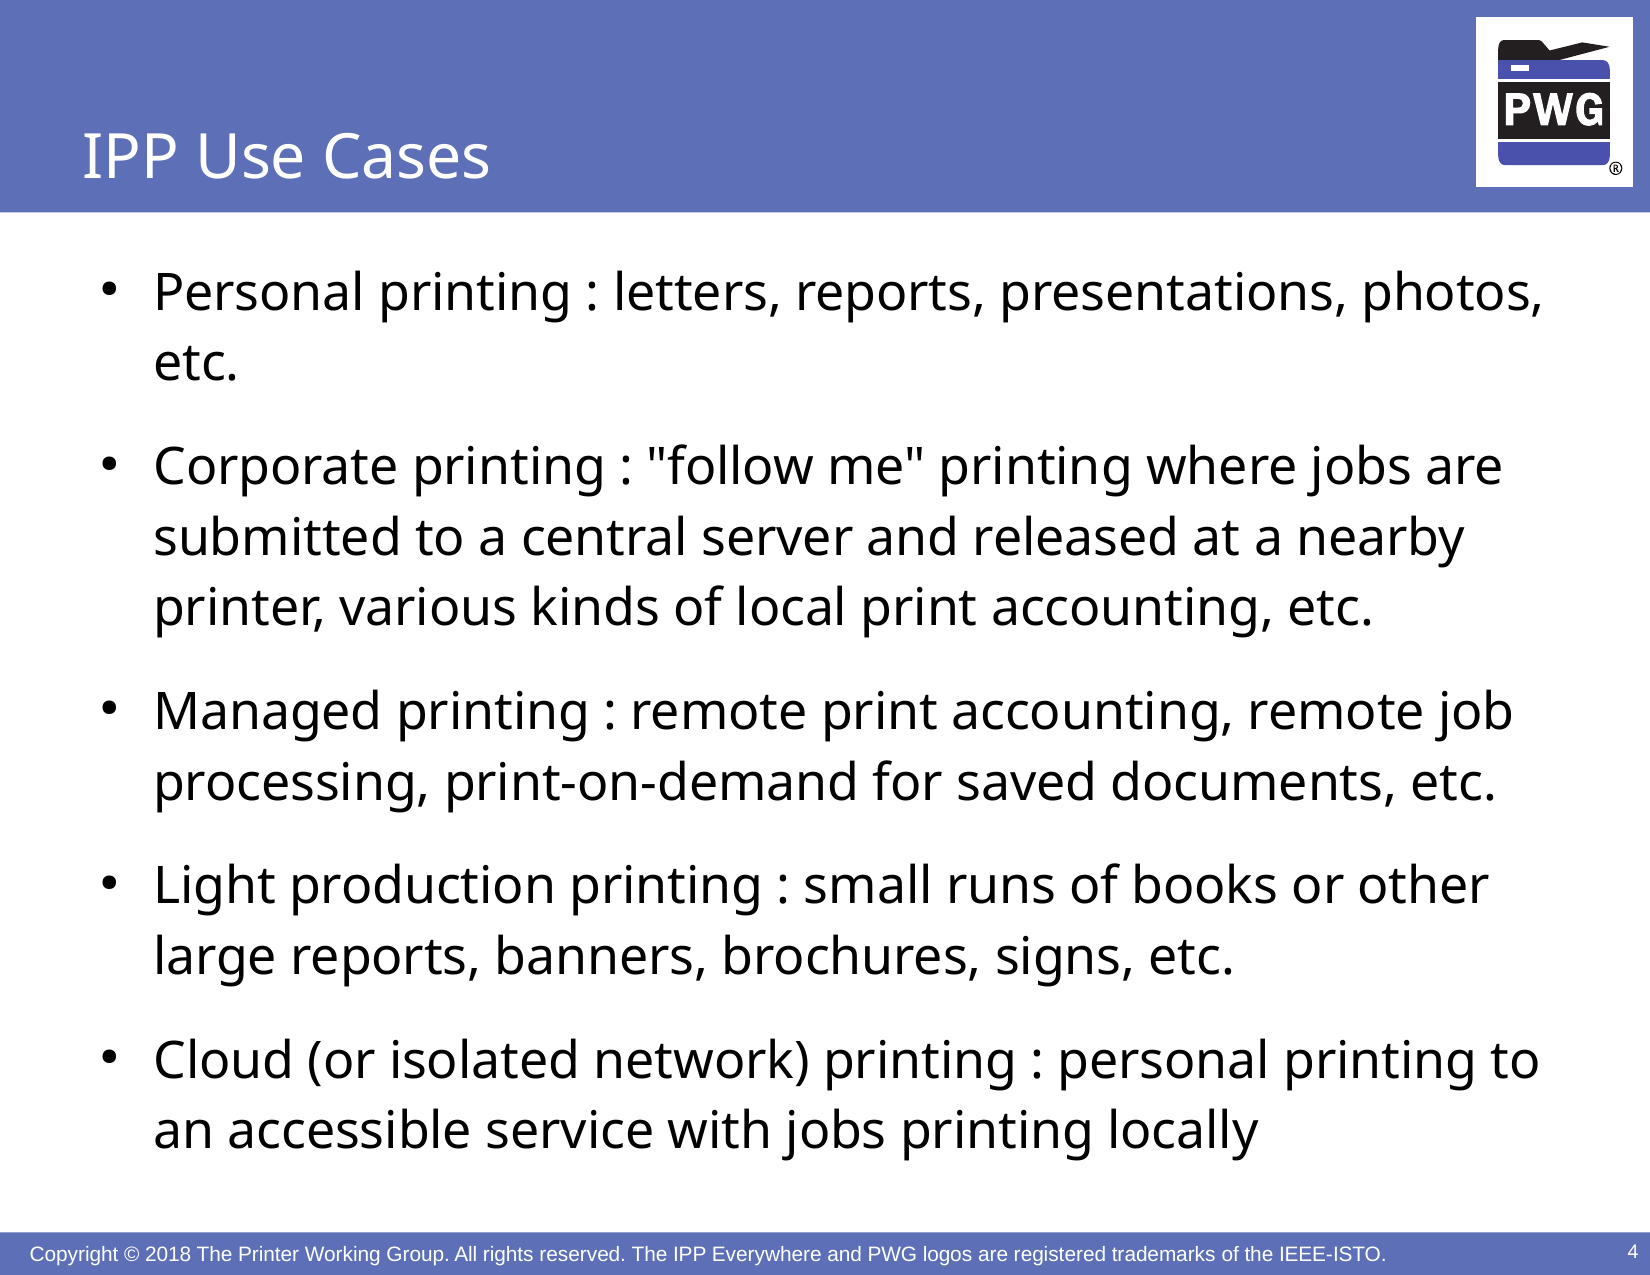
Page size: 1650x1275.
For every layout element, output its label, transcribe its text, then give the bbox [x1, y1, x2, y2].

list Personal printing : letters, reports, presentations, photos, etc. Corporate printing : "follow me" printing where jobs are submitted to a central server and released at a nearby printer, various kinds of local print accounting, etc. Managed printing : remote print accounting, remote job processing, print-on-demand for saved documents, etc. Light production printing : small runs of books or other large reports, banners, brochures, signs, etc. Cloud (or isolated network) printing : personal printing to an accessible service with jobs printing locally [82, 254, 1568, 1233]
title IPP Use Cases [82, 8, 1449, 198]
